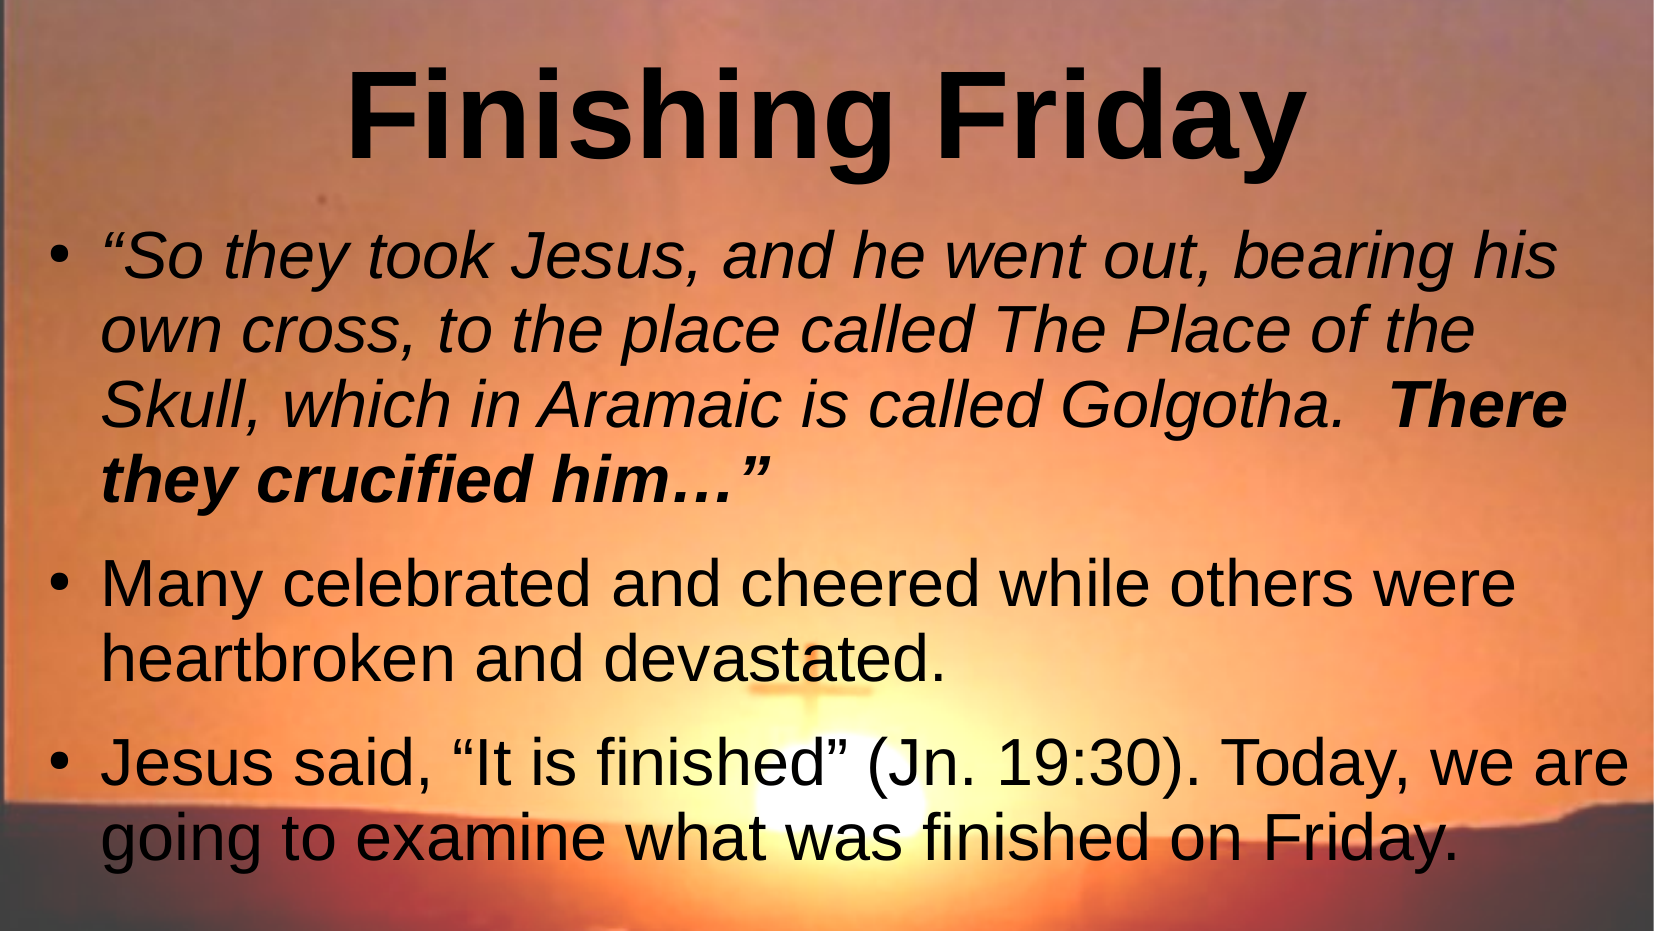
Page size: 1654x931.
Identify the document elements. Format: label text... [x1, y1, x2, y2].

title Finishing Friday [82, 37, 1571, 193]
list “So they took Jesus, and he went out, bearing his own cross, to the place called The Place of the Skull, which in Aramaic is called Golgotha. There they crucified him…” Many celebrated and cheered while others were heartbroken and devastated. Jesus said, “It is finished” (Jn. 19:30). Today, we are going to examine what was finished on Friday. [30, 217, 1636, 916]
picture [0, 0, 1654, 931]
